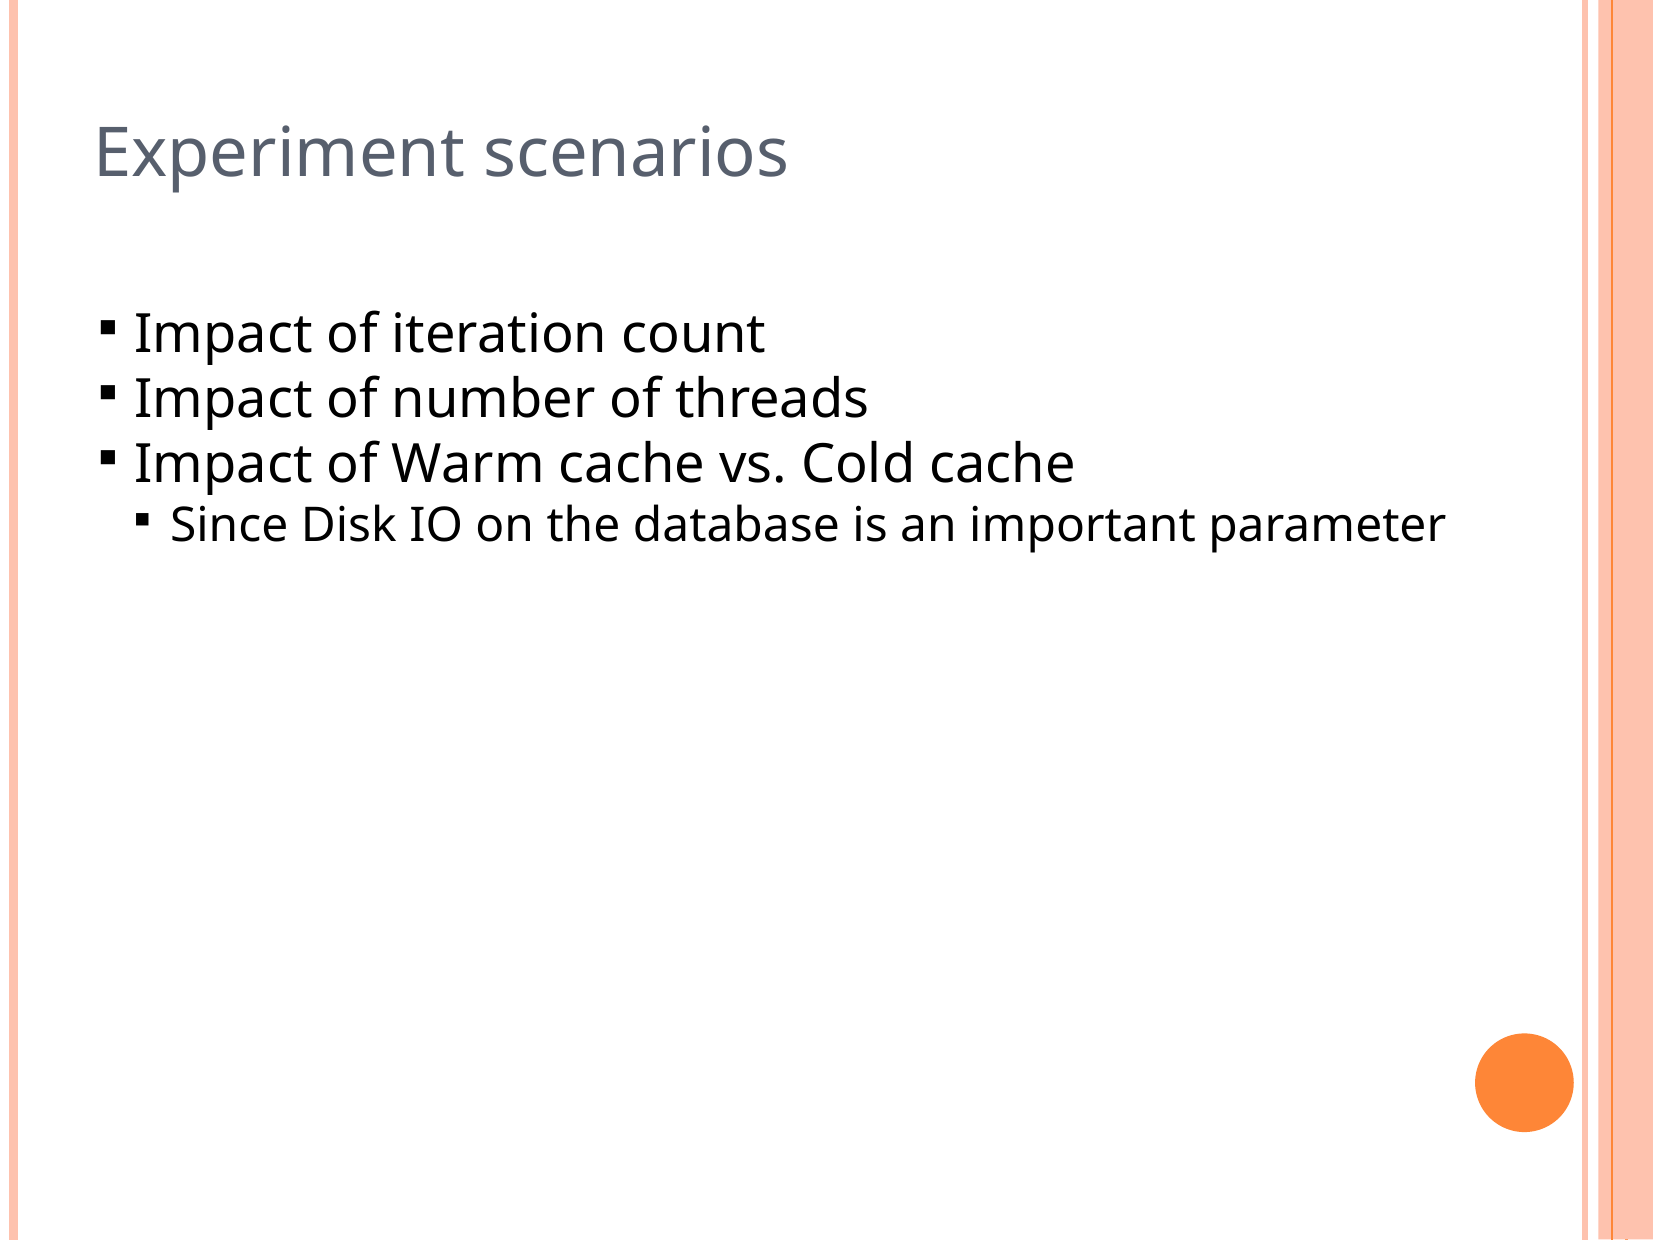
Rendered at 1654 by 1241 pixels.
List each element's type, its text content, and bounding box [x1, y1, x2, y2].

text_box Experiment scenarios [76, 7, 1565, 199]
text_box Impact of iteration count Impact of number of threads Impact of Warm cache vs. Cold cache Since Disk IO on the database is an important parameter [82, 290, 1570, 1094]
